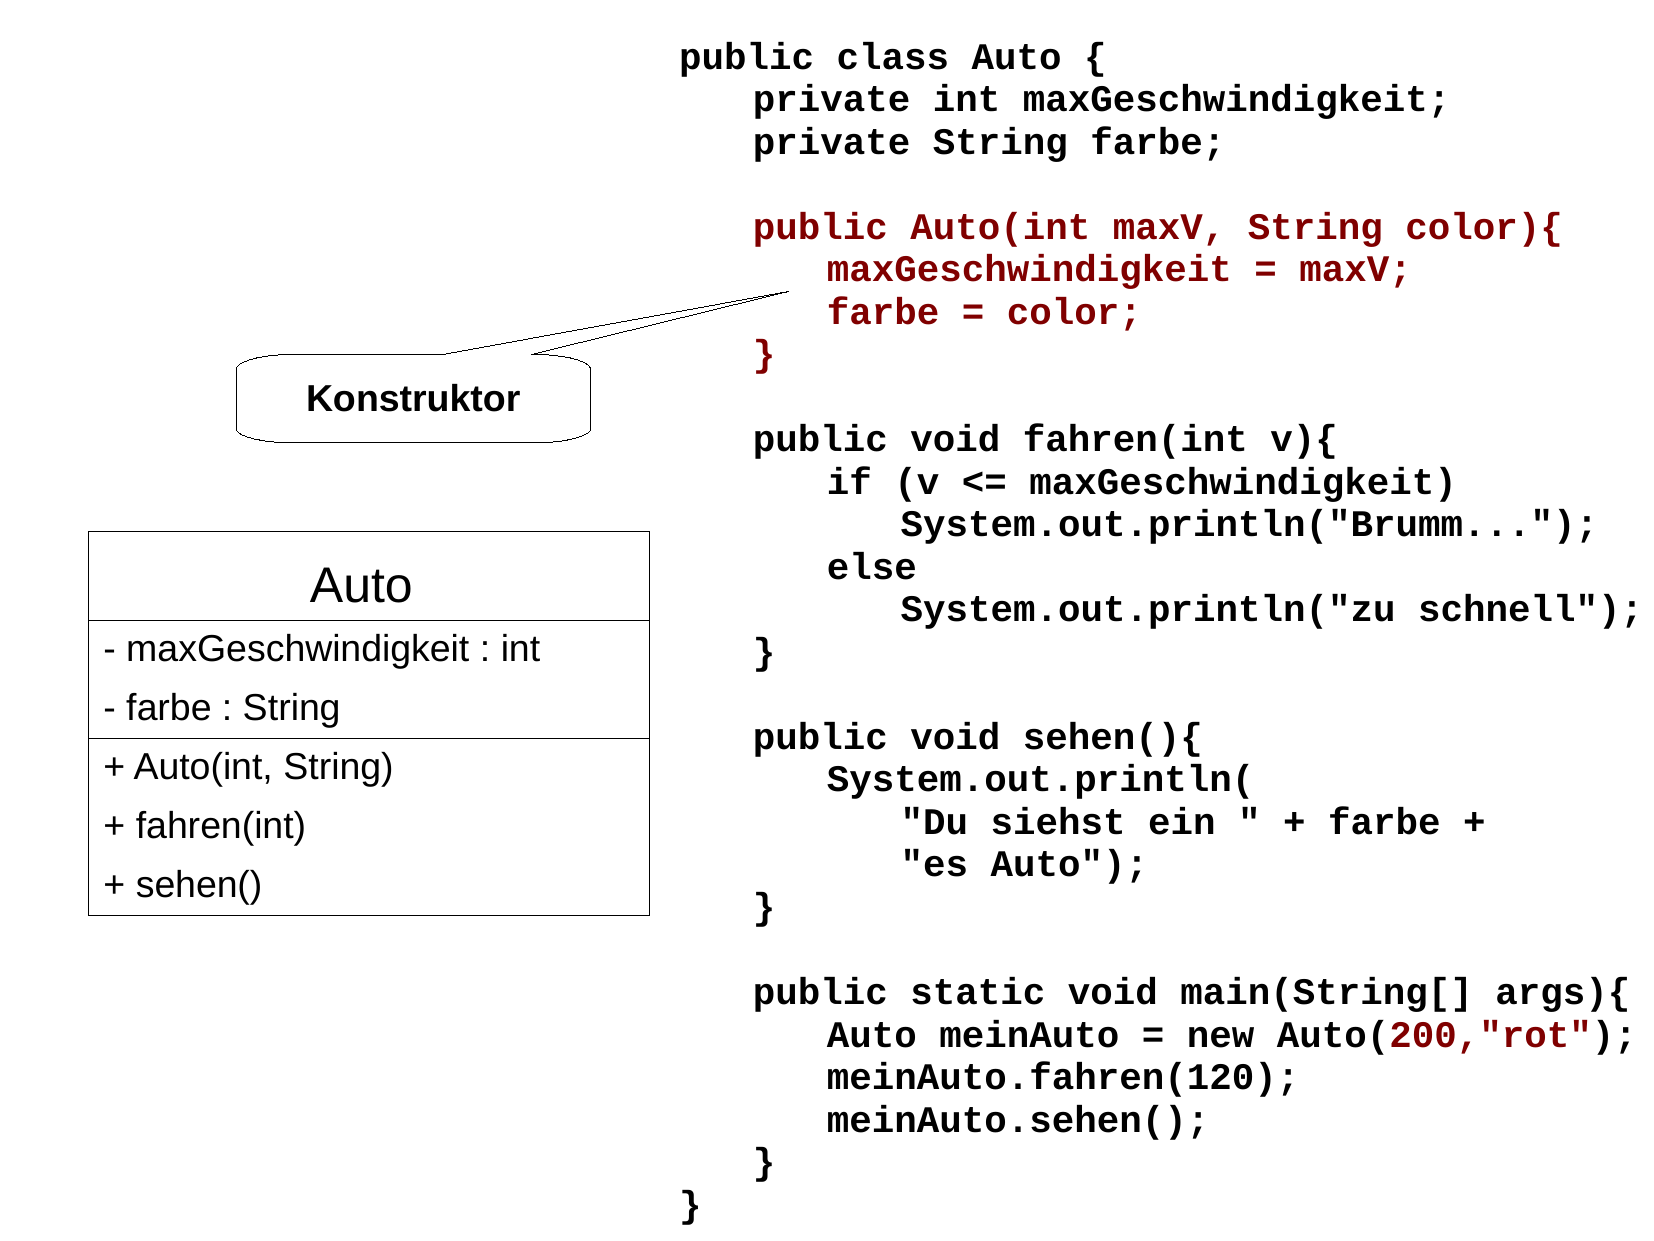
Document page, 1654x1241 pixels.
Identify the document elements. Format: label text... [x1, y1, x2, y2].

text_box + sehen() [88, 856, 650, 916]
text_box - maxGeschwindigkeit : int [88, 620, 650, 679]
text_box Auto [295, 549, 443, 620]
text_box + fahren(int) [88, 798, 650, 856]
text_box + Auto(int, String) [88, 738, 650, 798]
text_box Konstruktor [236, 291, 789, 443]
text_box [88, 531, 650, 620]
subtitle public class Auto { private int maxGeschwindigkeit; private String farbe; public Auto(int maxV, String color){ maxGeschwindigkeit = maxV; farbe = color; } public void fahren(int v){ if (v <= maxGeschwindigkeit) System.out.println("Brumm..."); else System.out.println("zu schnell"); } public void sehen(){ System.out.println( "Du siehst ein " + farbe + "es Auto"); } public static void main(String[] args){ Auto meinAuto = new Auto(200,"rot"); meinAuto.fahren(120); meinAuto.sehen(); } } [679, 37, 1654, 1229]
text_box - farbe : String [88, 679, 650, 738]
